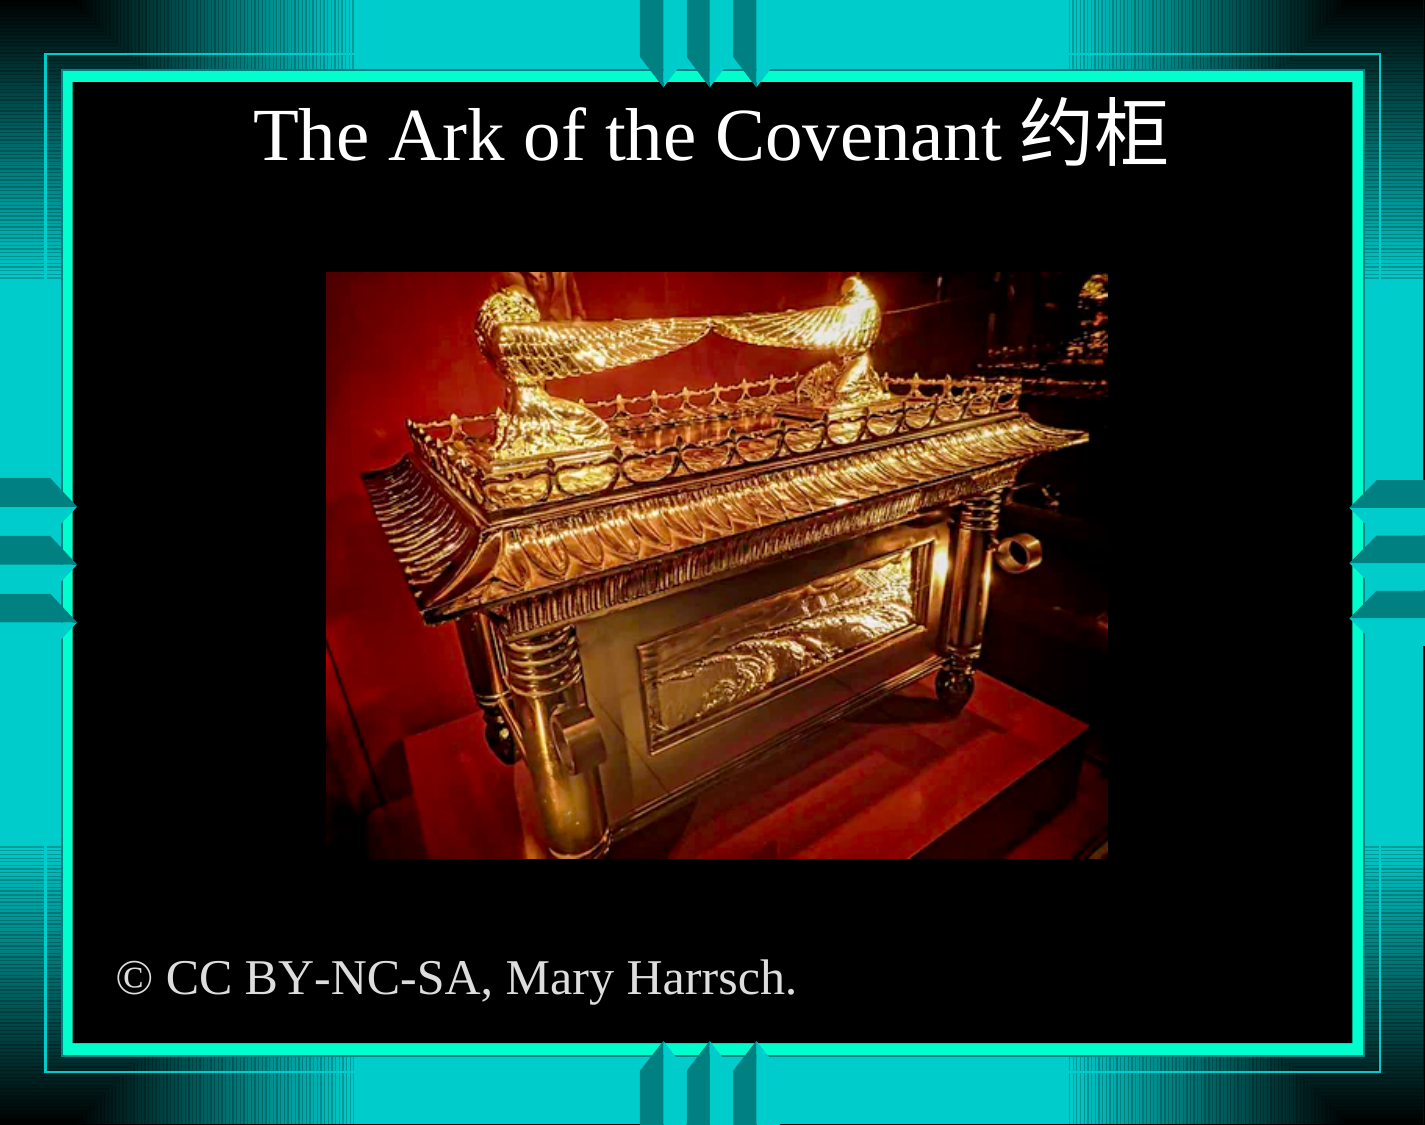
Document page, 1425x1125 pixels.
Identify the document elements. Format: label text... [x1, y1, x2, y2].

text_box © CC BY-NC-SA, Mary Harrsch. [100, 942, 826, 1013]
picture [326, 272, 1108, 859]
title The Ark of the Covenant约柜 [73, 37, 1349, 225]
